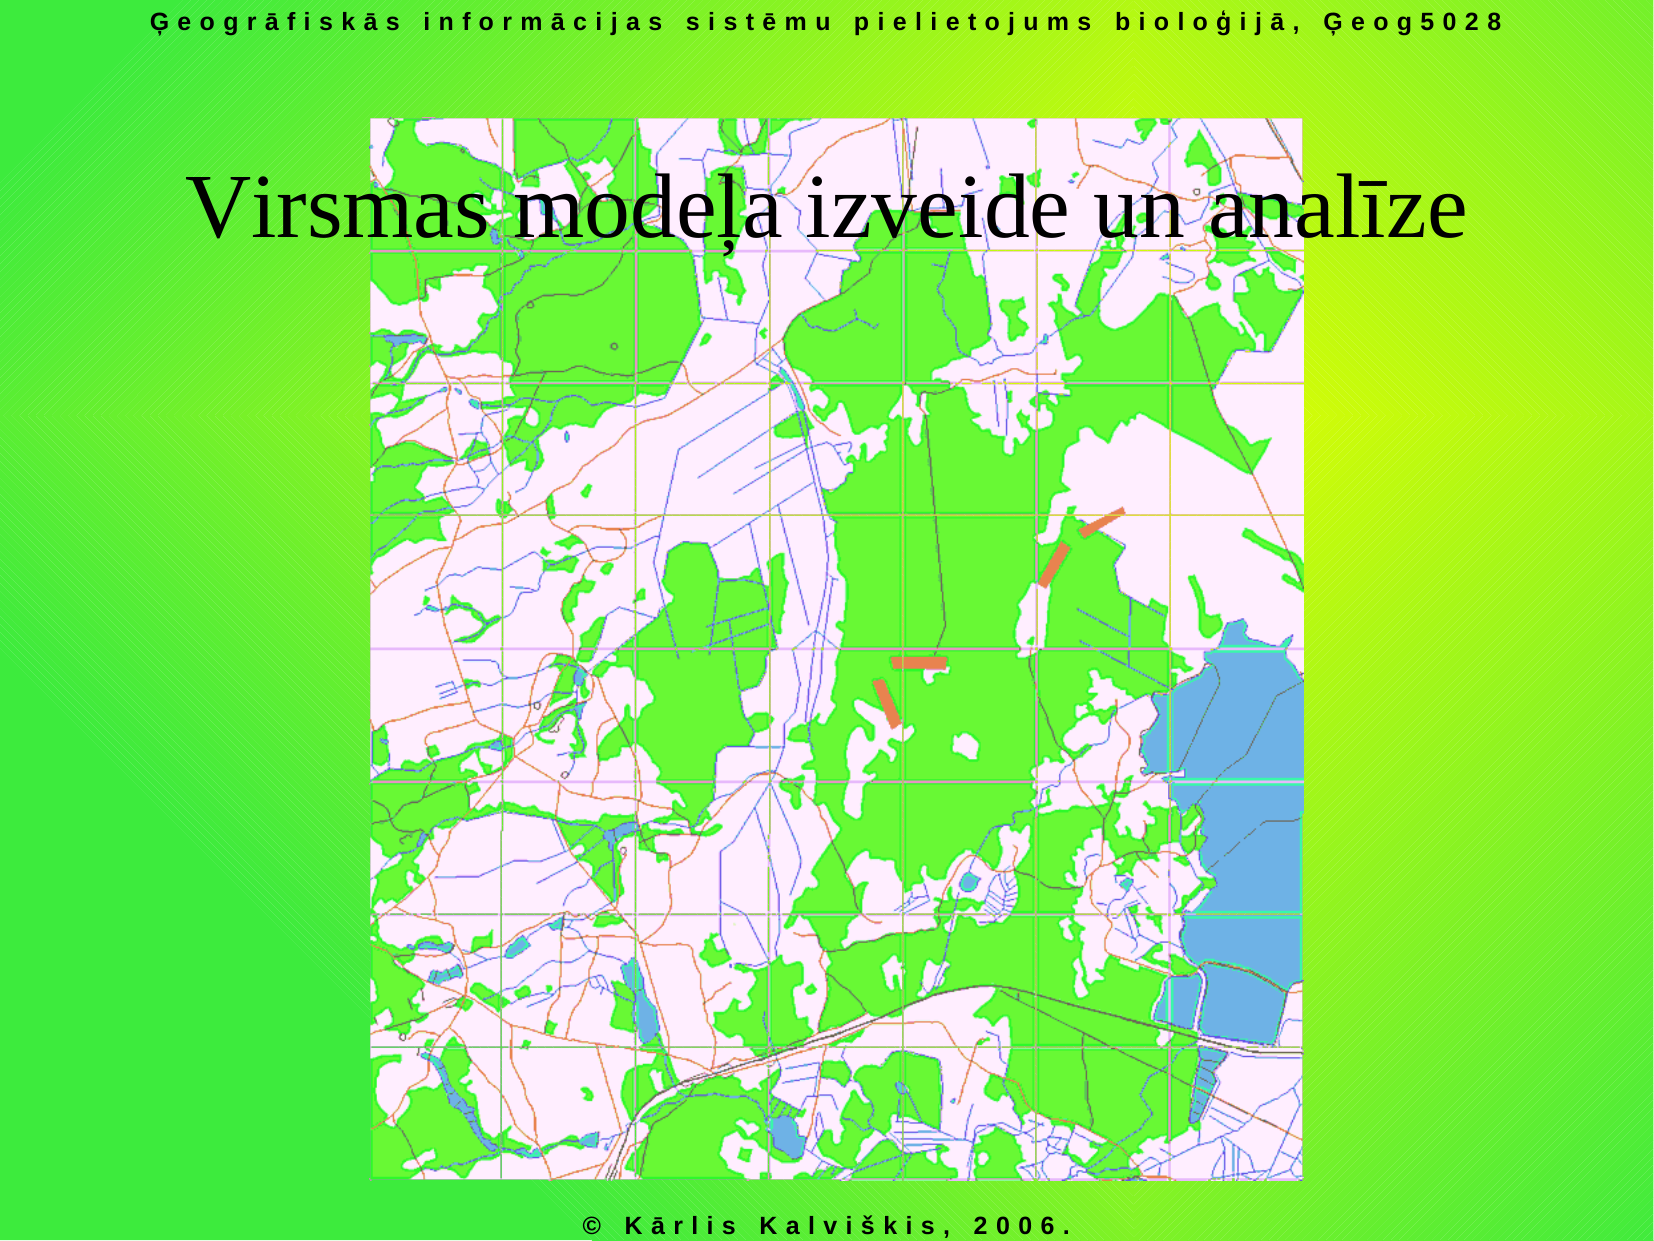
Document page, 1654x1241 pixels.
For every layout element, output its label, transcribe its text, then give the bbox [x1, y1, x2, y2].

picture [369, 311, 1304, 1181]
title Virsmas modeļa izveide un analīze [121, 102, 1534, 311]
